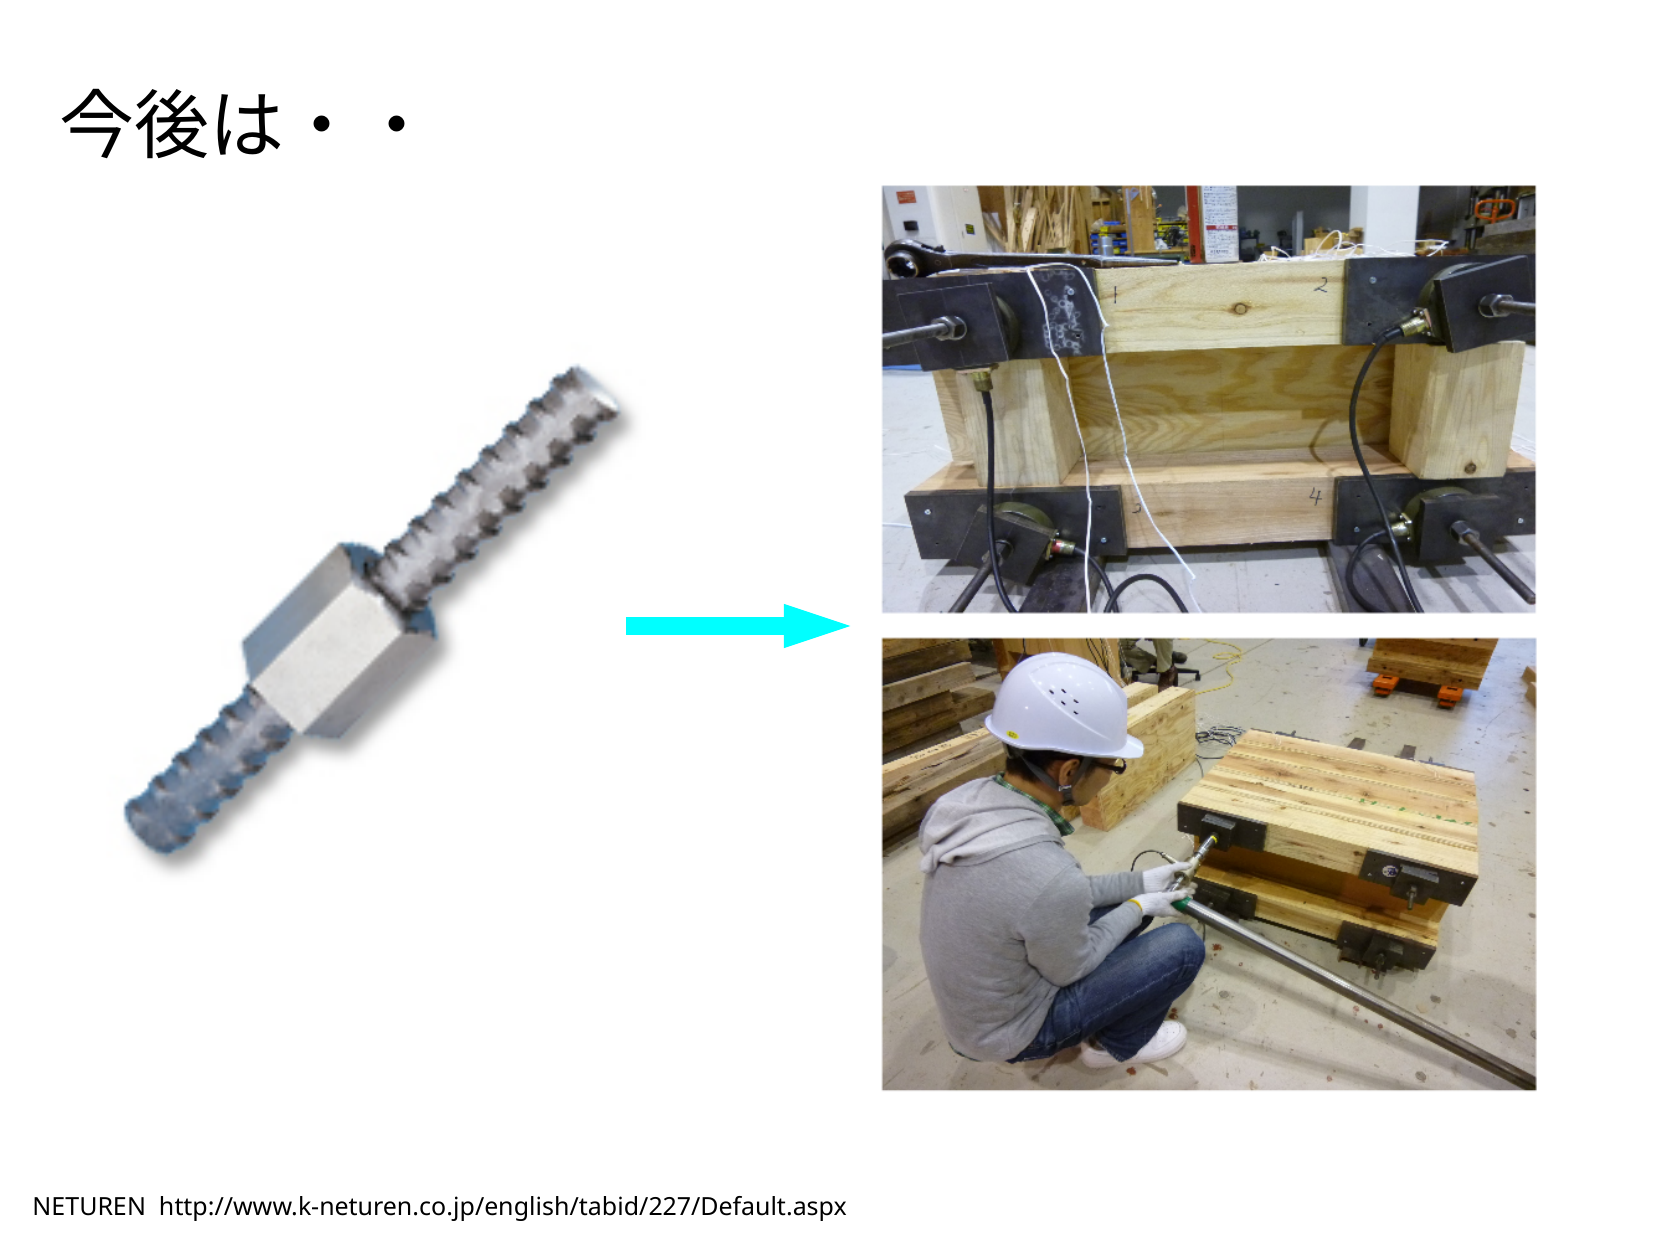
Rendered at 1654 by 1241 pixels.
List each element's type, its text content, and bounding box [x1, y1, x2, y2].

picture [874, 177, 1548, 1099]
text_box NETUREN http://www.k-neturen.co.jp/english/tabid/227/Default.aspx [17, 1181, 886, 1223]
picture [82, 318, 662, 898]
text_box 今後は・・ [44, 57, 371, 154]
